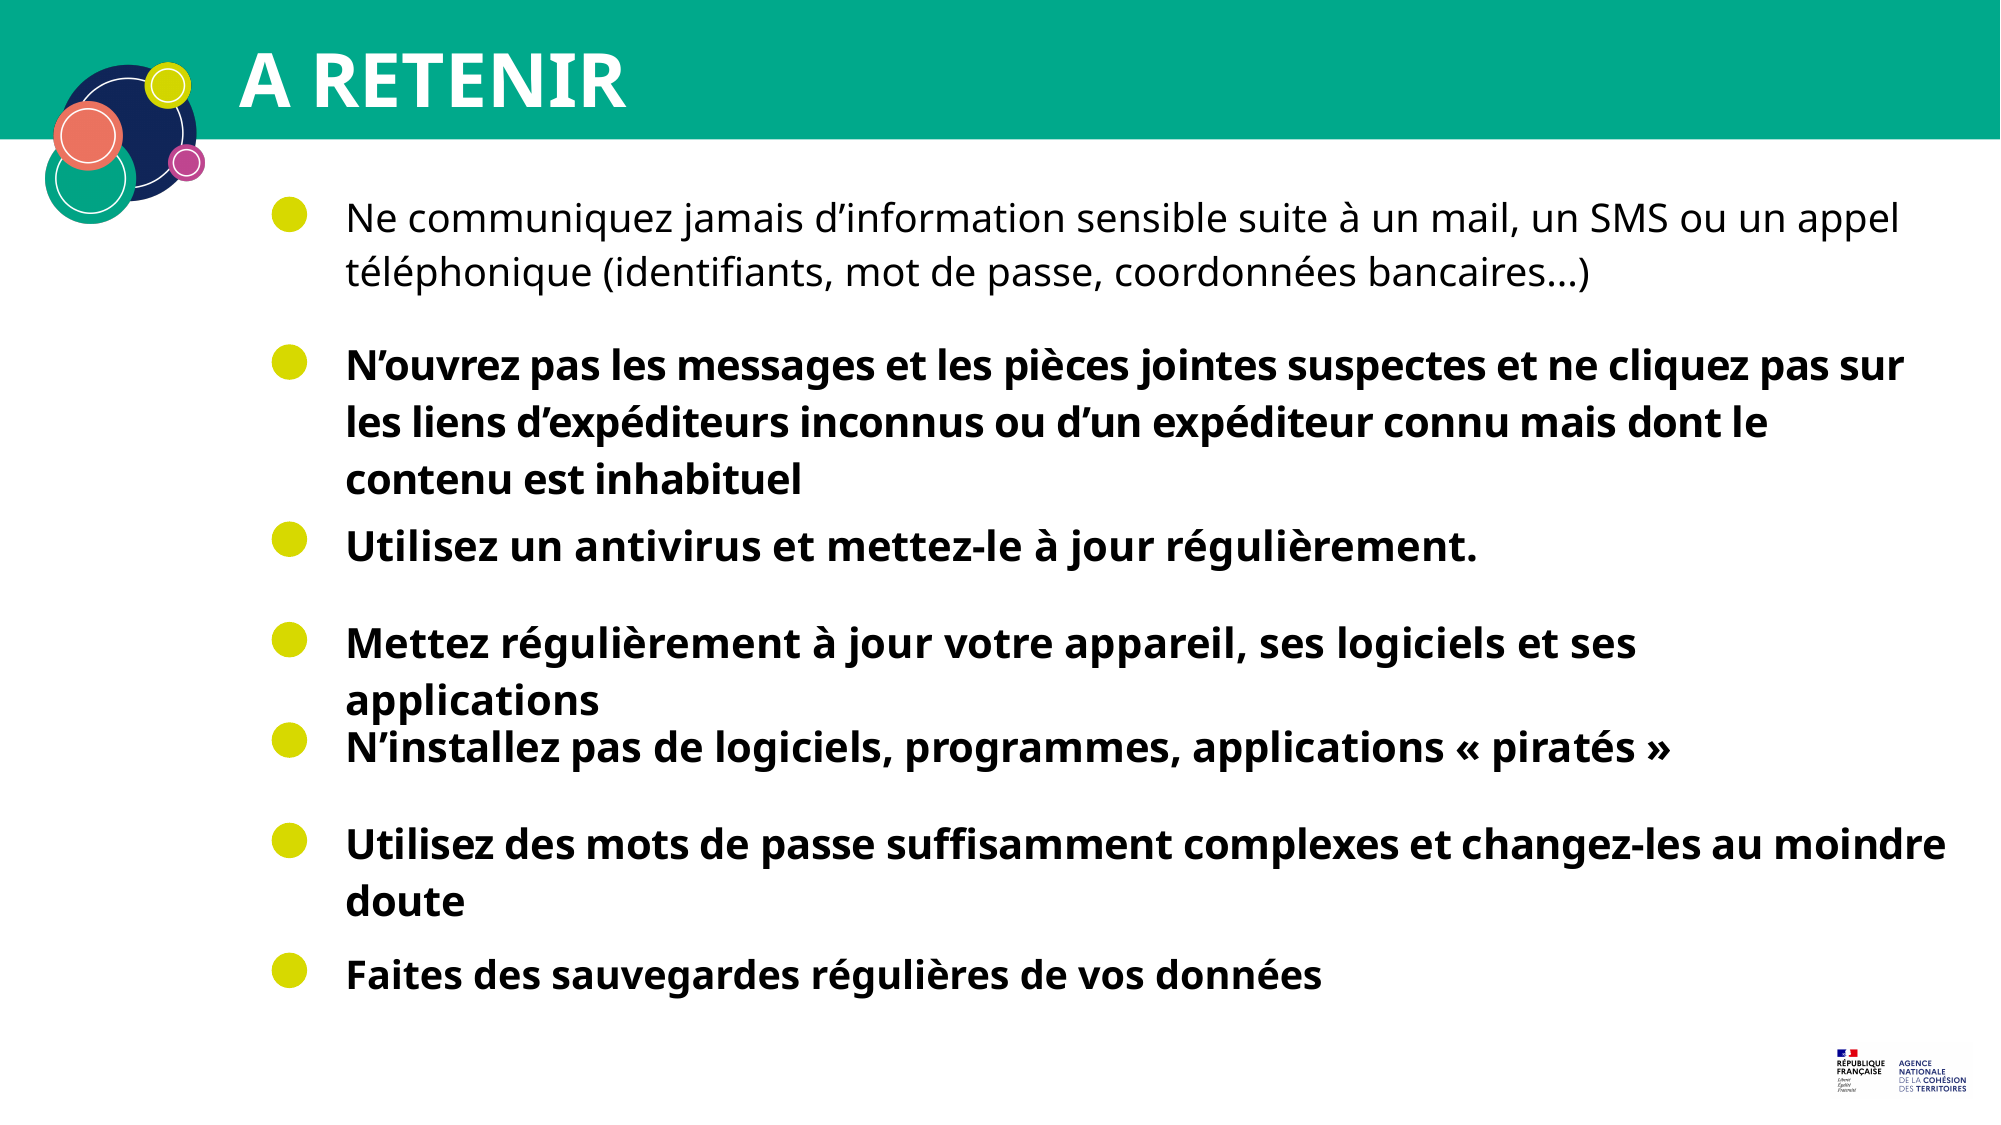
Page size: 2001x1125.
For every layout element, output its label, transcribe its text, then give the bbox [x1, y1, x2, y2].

text_box [271, 952, 308, 989]
text_box Ne communiquez jamais d’information sensible suite à un mail, un SMS ou un appel téléphonique (identifiants, mot de passe, coordonnées bancaires...) [330, 182, 1961, 308]
text_box Faites des sauvegardes régulières de vos données [330, 939, 1843, 1052]
text_box Utilisez des mots de passe suffisamment complexes et changez-les au moindre doute [330, 807, 1973, 919]
text_box A RETENIR [224, 24, 1960, 130]
text_box [271, 196, 308, 233]
text_box N’installez pas de logiciels, programmes, applications « piratés » [330, 710, 1984, 787]
text_box [271, 344, 308, 380]
text_box [271, 722, 308, 758]
text_box [271, 521, 308, 557]
text_box N’ouvrez pas les messages et les pièces jointes suspectes et ne cliquez pas sur les liens d’expéditeurs inconnus ou d’un expéditeur connu mais dont le contenu est inhabituel [330, 328, 1938, 489]
text_box Utilisez un antivirus et mettez-le à jour régulièrement. [330, 509, 1855, 586]
text_box [271, 822, 308, 859]
picture [1830, 1042, 1973, 1099]
text_box [271, 621, 308, 658]
picture [45, 62, 205, 224]
text_box Mettez régulièrement à jour votre appareil, ses logiciels et ses applications [330, 606, 1914, 690]
